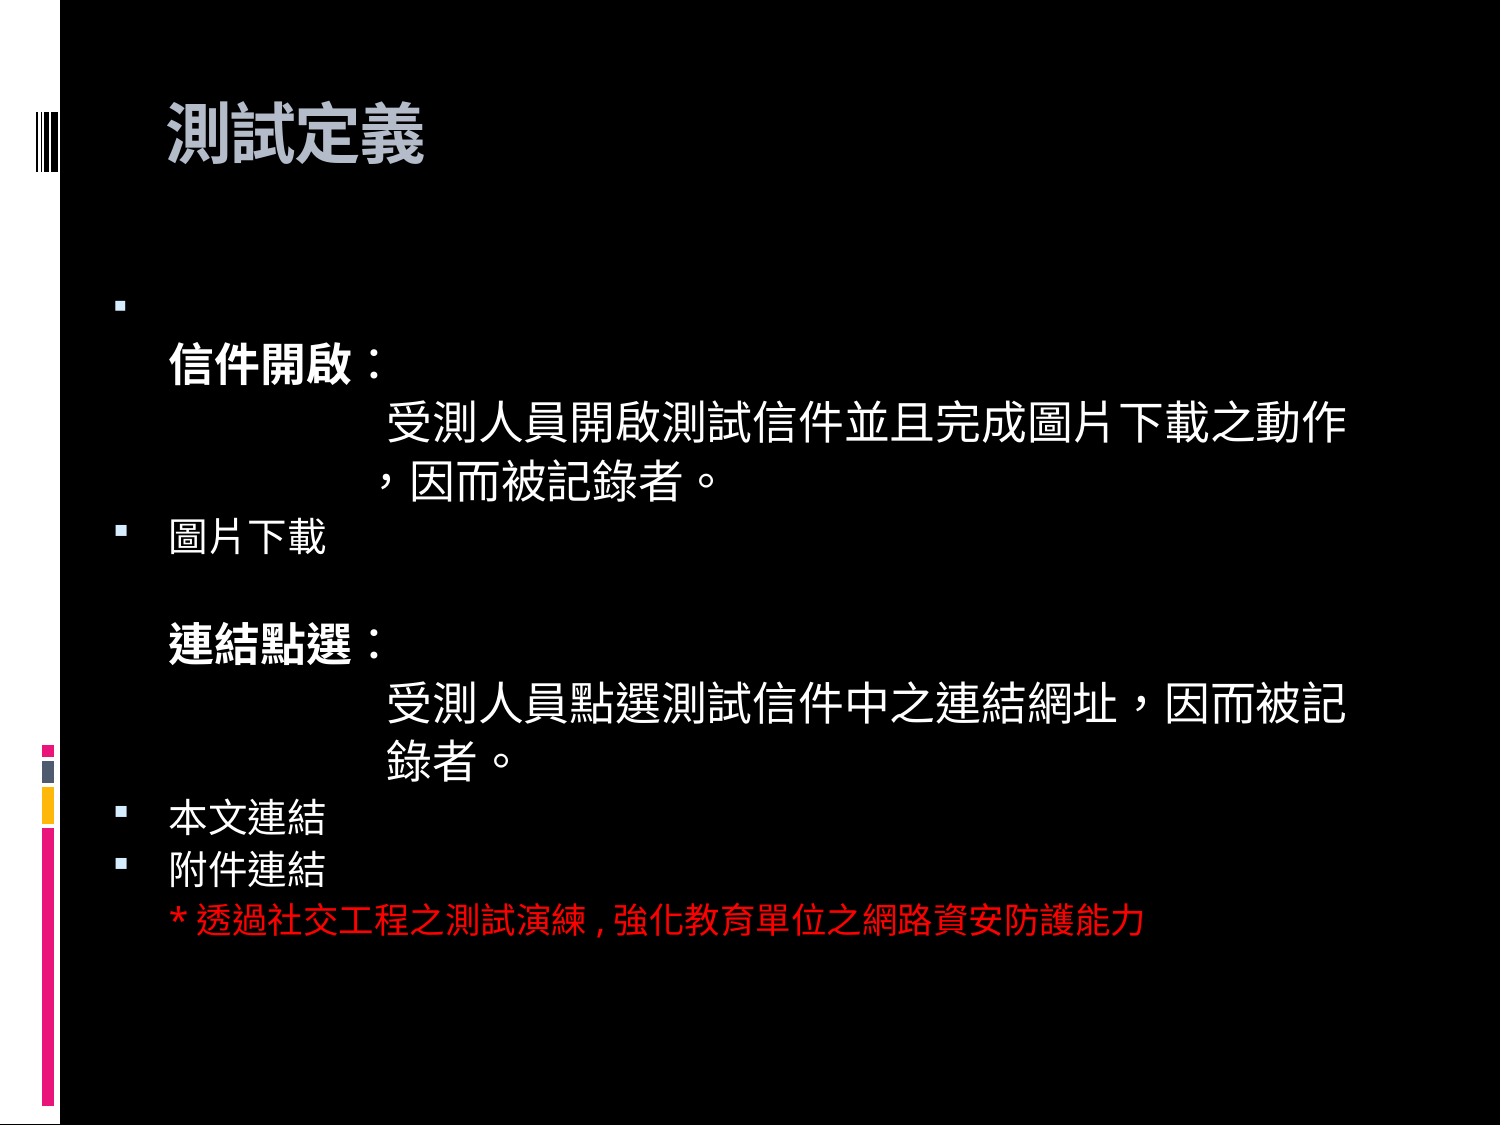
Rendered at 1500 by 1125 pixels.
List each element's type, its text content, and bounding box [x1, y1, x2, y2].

list 信件開啟： 受測人員開啟測試信件並且完成圖片下載之動作 ，因而被記錄者。 圖片下載 連結點選： 受測人員點選測試信件中之連結網址，因而被記 錄者。 本文連結 附件連結 *透過社交工程之測試演練,強化教育單位之網路資安防護能力 [75, 281, 1426, 963]
title 測試定義 [150, 84, 1426, 235]
